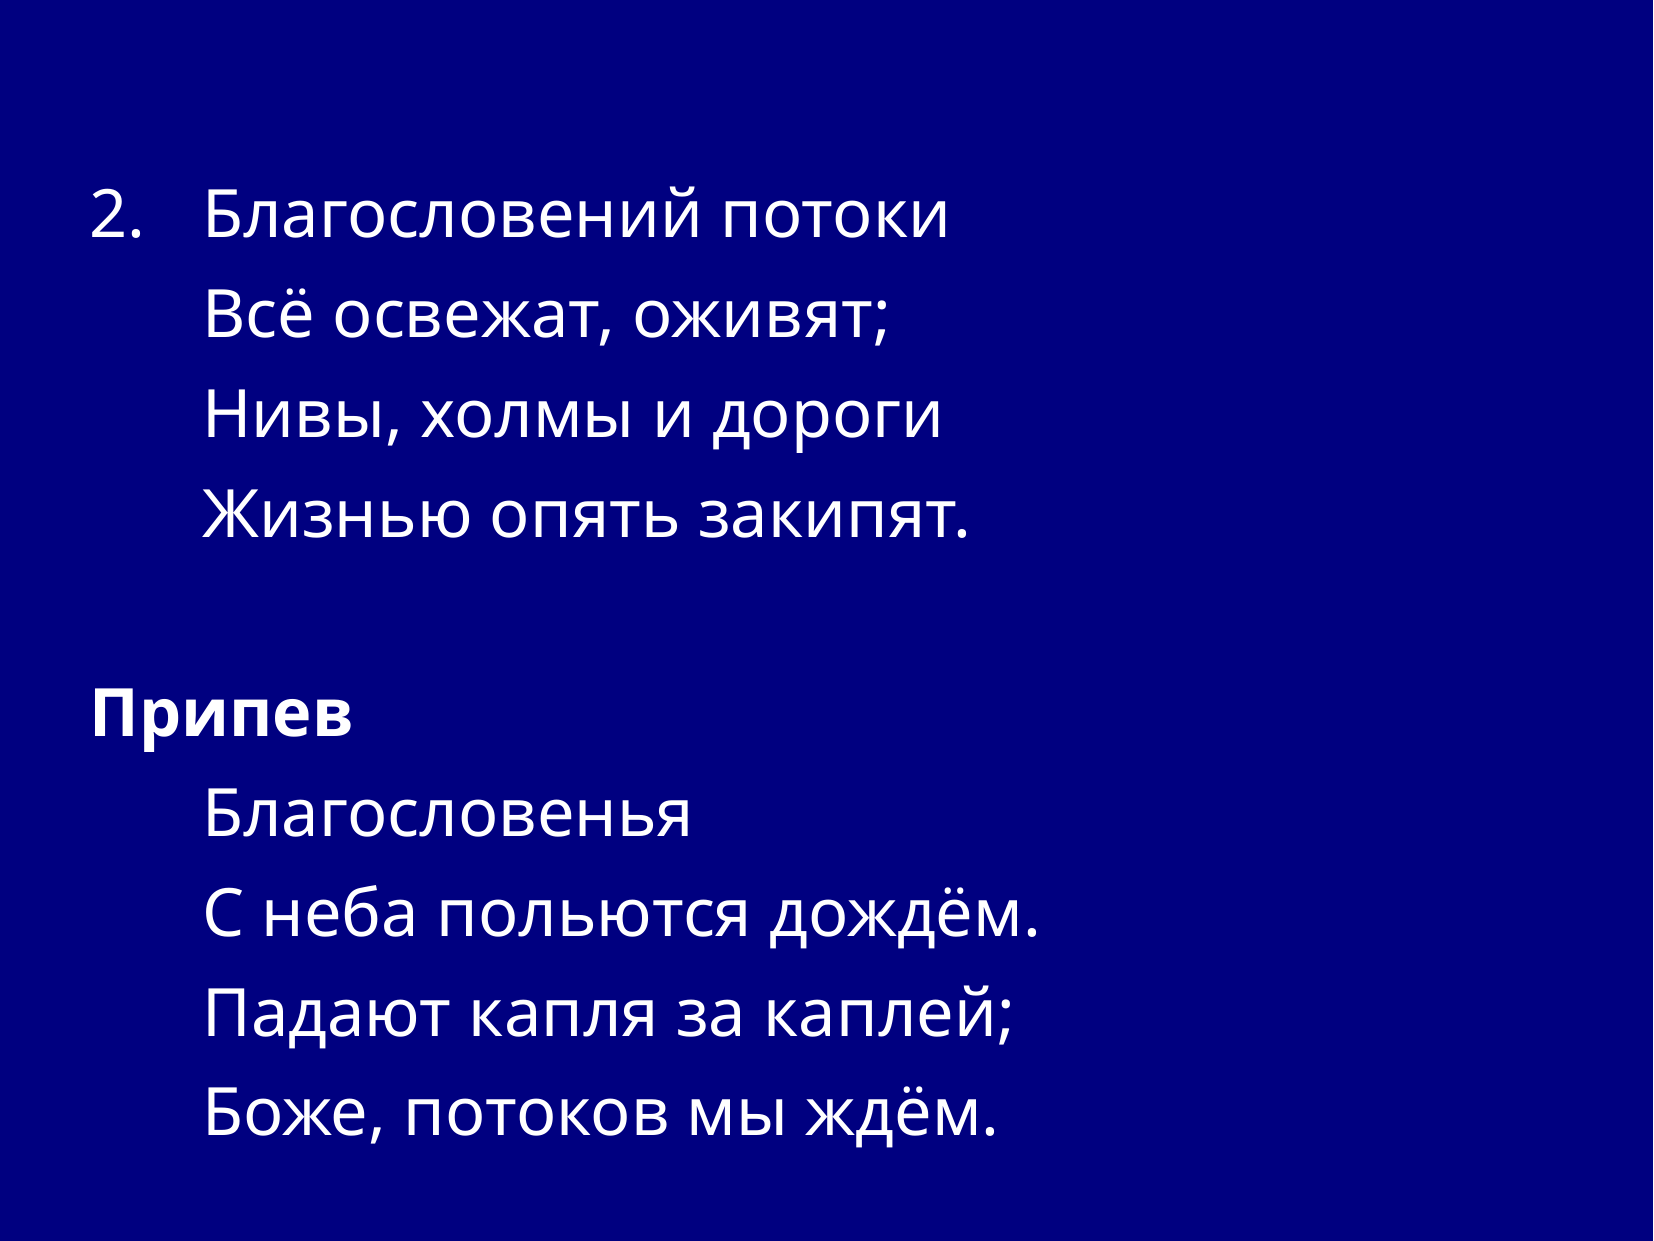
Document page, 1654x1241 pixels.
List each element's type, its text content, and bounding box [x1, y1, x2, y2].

text_box 2. Благословений потоки Всё освежат, оживят; Нивы, холмы и дороги Жизнью опять закипят. Припев Благословенья С неба польются дождём. Падают капля за каплей; Боже, потоков мы ждём. [75, 150, 1576, 1163]
